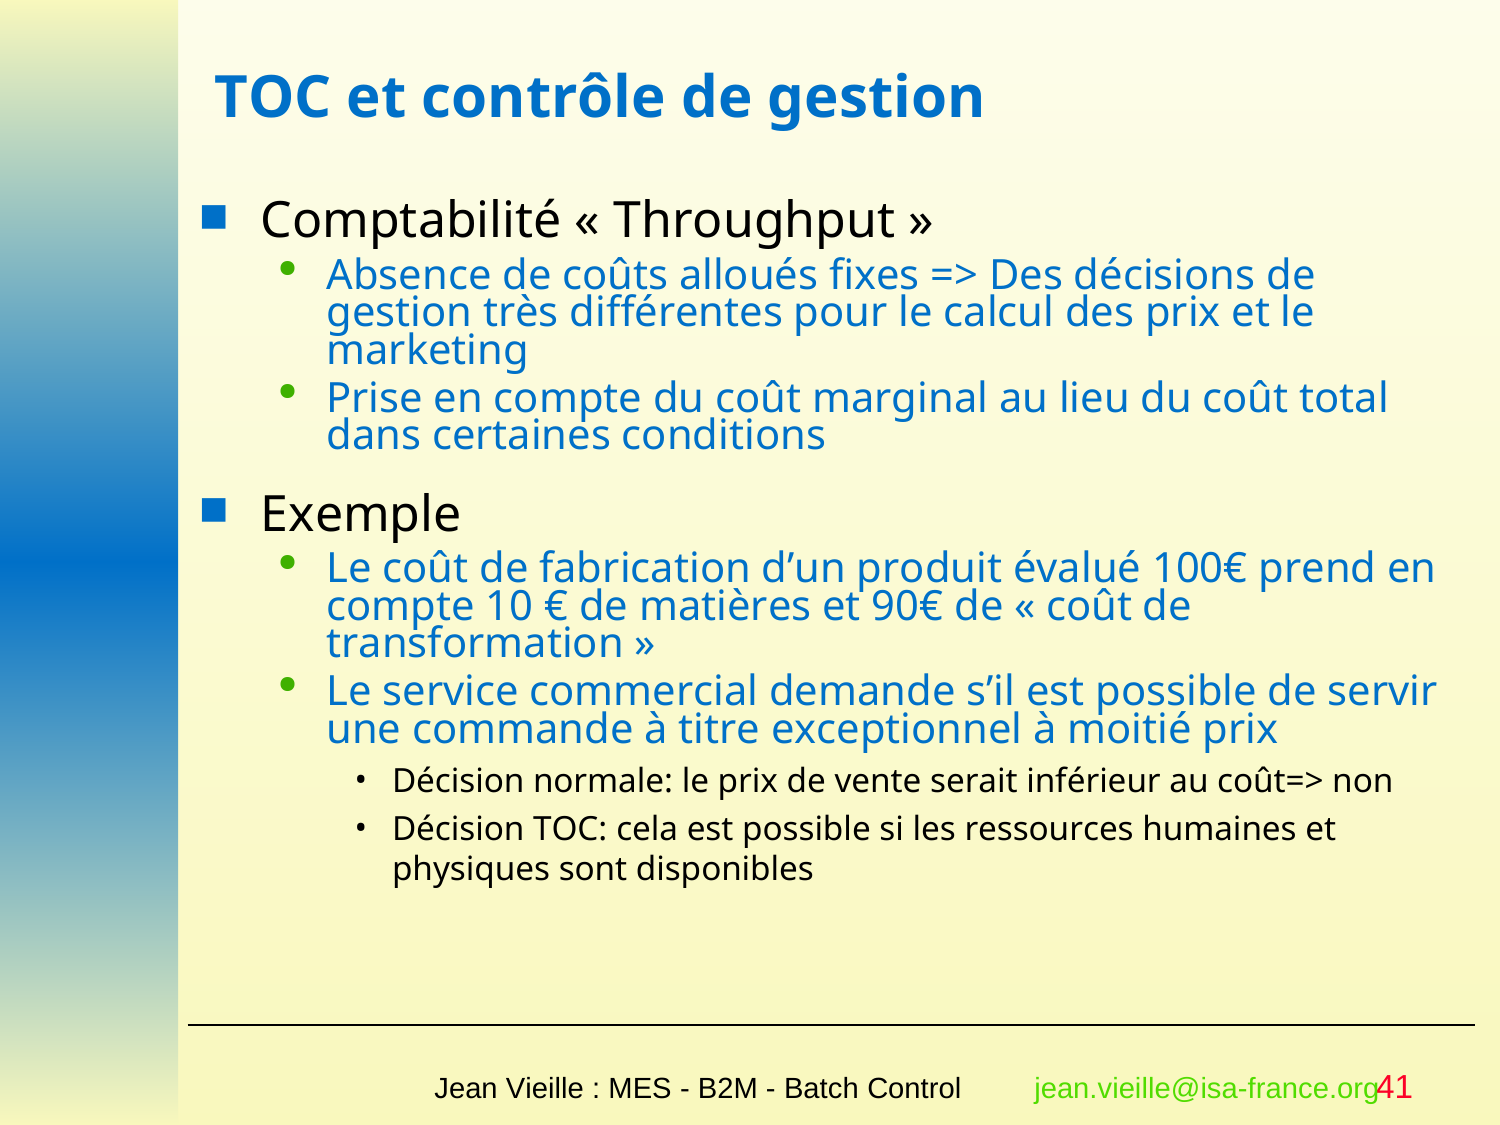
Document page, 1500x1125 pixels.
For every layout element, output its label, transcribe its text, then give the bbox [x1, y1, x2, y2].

list Comptabilité « Throughput » Absence de coûts alloués fixes => Des décisions de gestion très différentes pour le calcul des prix et le marketing Prise en compte du coût marginal au lieu du coût total dans certaines conditions Exemple Le coût de fabrication d’un produit évalué 100€ prend en compte 10 € de matières et 90€ de « coût de transformation » Le service commercial demande s’il est possible de servir une commande à titre exceptionnel à moitié prix Décision normale: le prix de vente serait inférieur au coût=> non Décision TOC: cela est possible si les ressources humaines et physiques sont disponibles [189, 187, 1468, 1001]
title TOC et contrôle de gestion [199, 24, 1466, 163]
